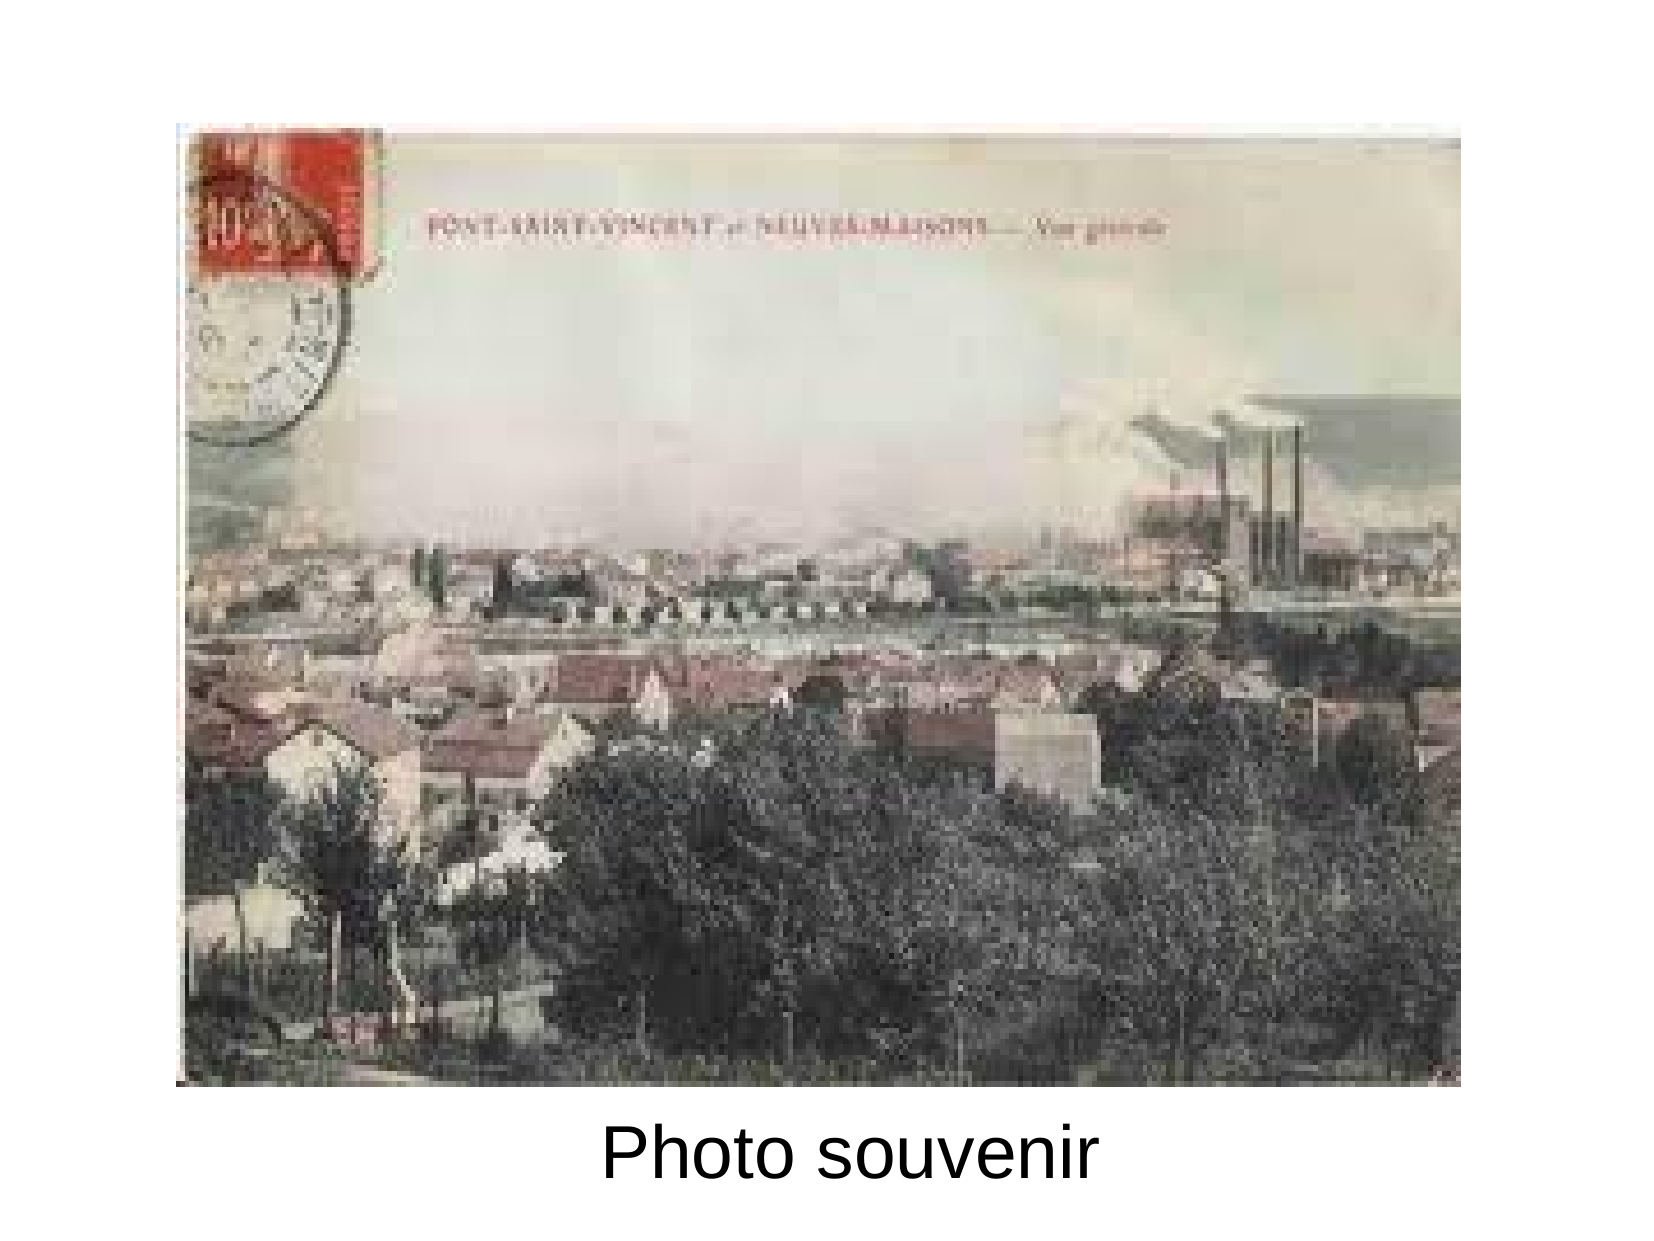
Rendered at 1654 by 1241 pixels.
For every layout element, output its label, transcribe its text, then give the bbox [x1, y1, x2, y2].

title Photo souvenir [283, 1087, 1418, 1229]
picture [176, 123, 1461, 1087]
